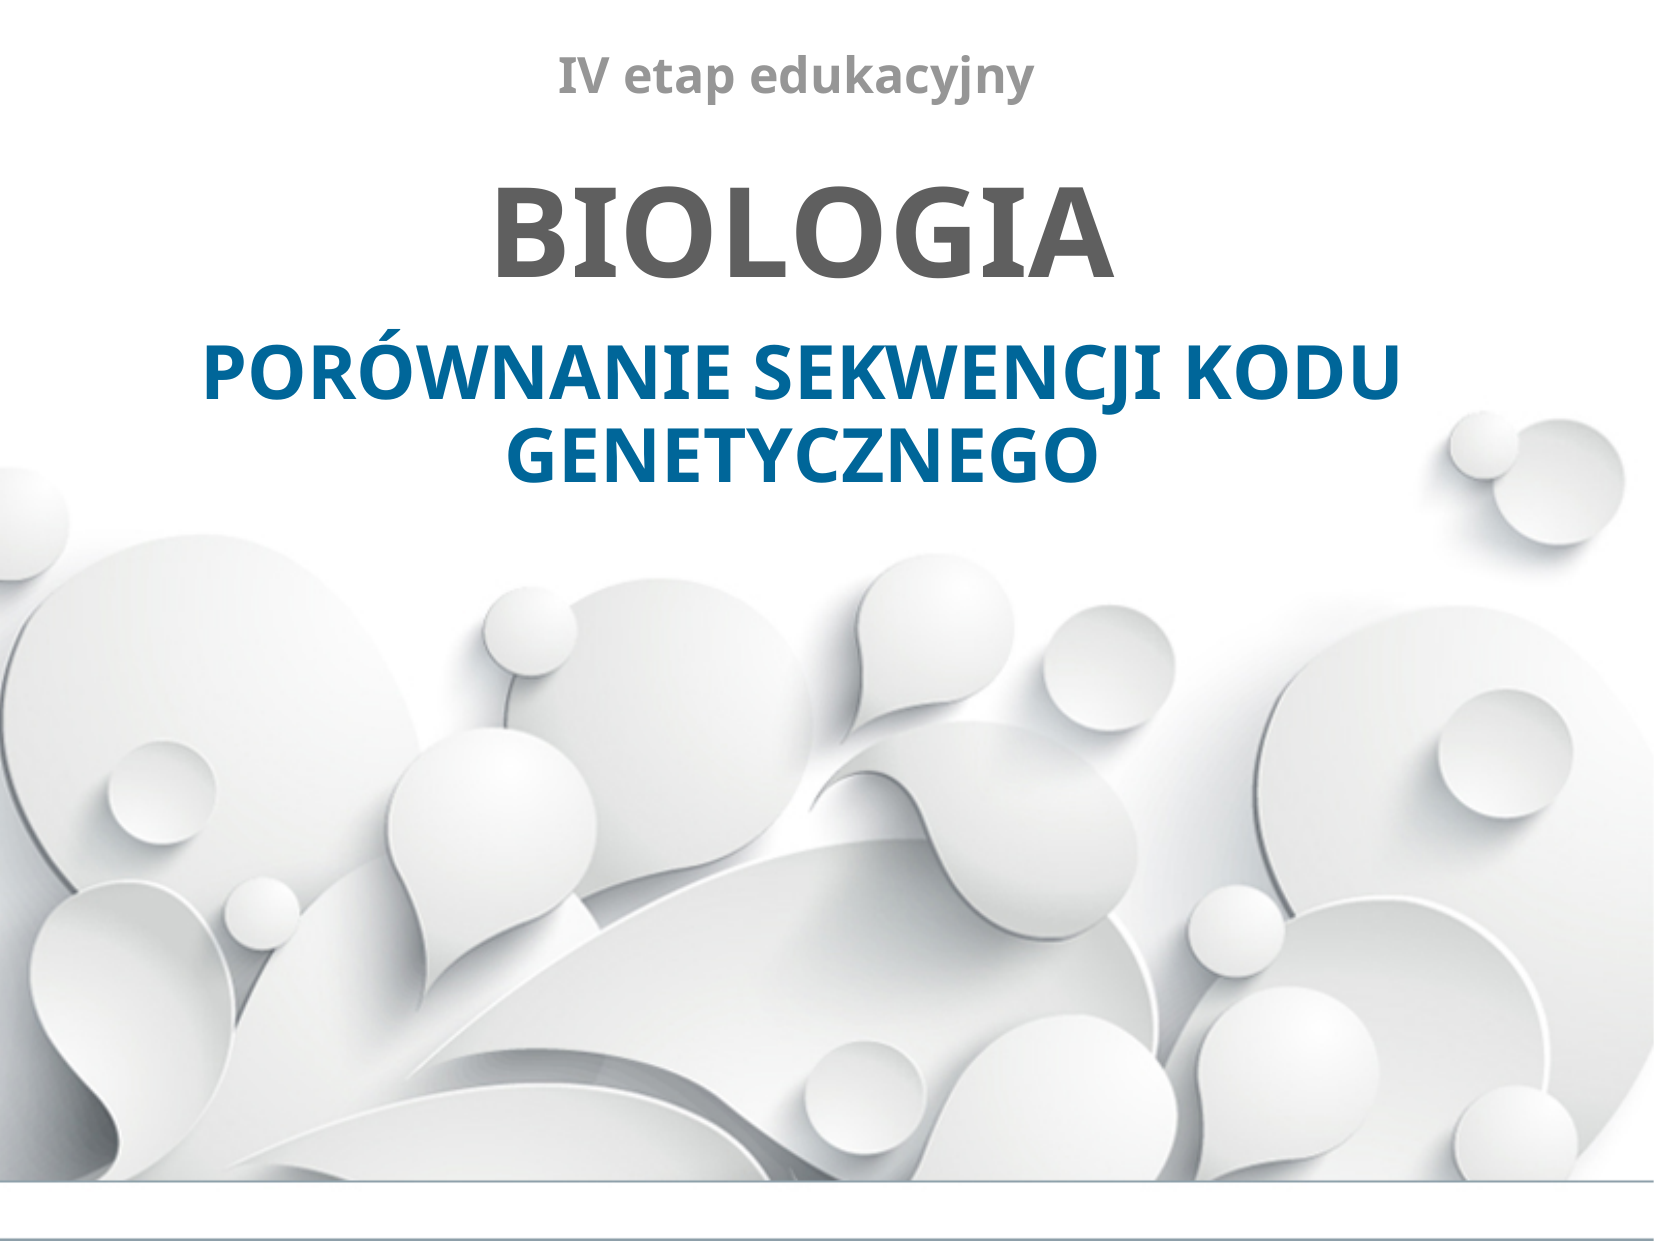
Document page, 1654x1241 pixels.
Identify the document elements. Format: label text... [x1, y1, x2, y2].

text_box BIOLOGIA [472, 158, 1442, 314]
text_box IV etap edukacyjny [543, 41, 1146, 113]
picture [0, 0, 1654, 1241]
text_box PORÓWNANIE SEKWENCJI KODU GENETYCZNEGO [94, 324, 1512, 508]
